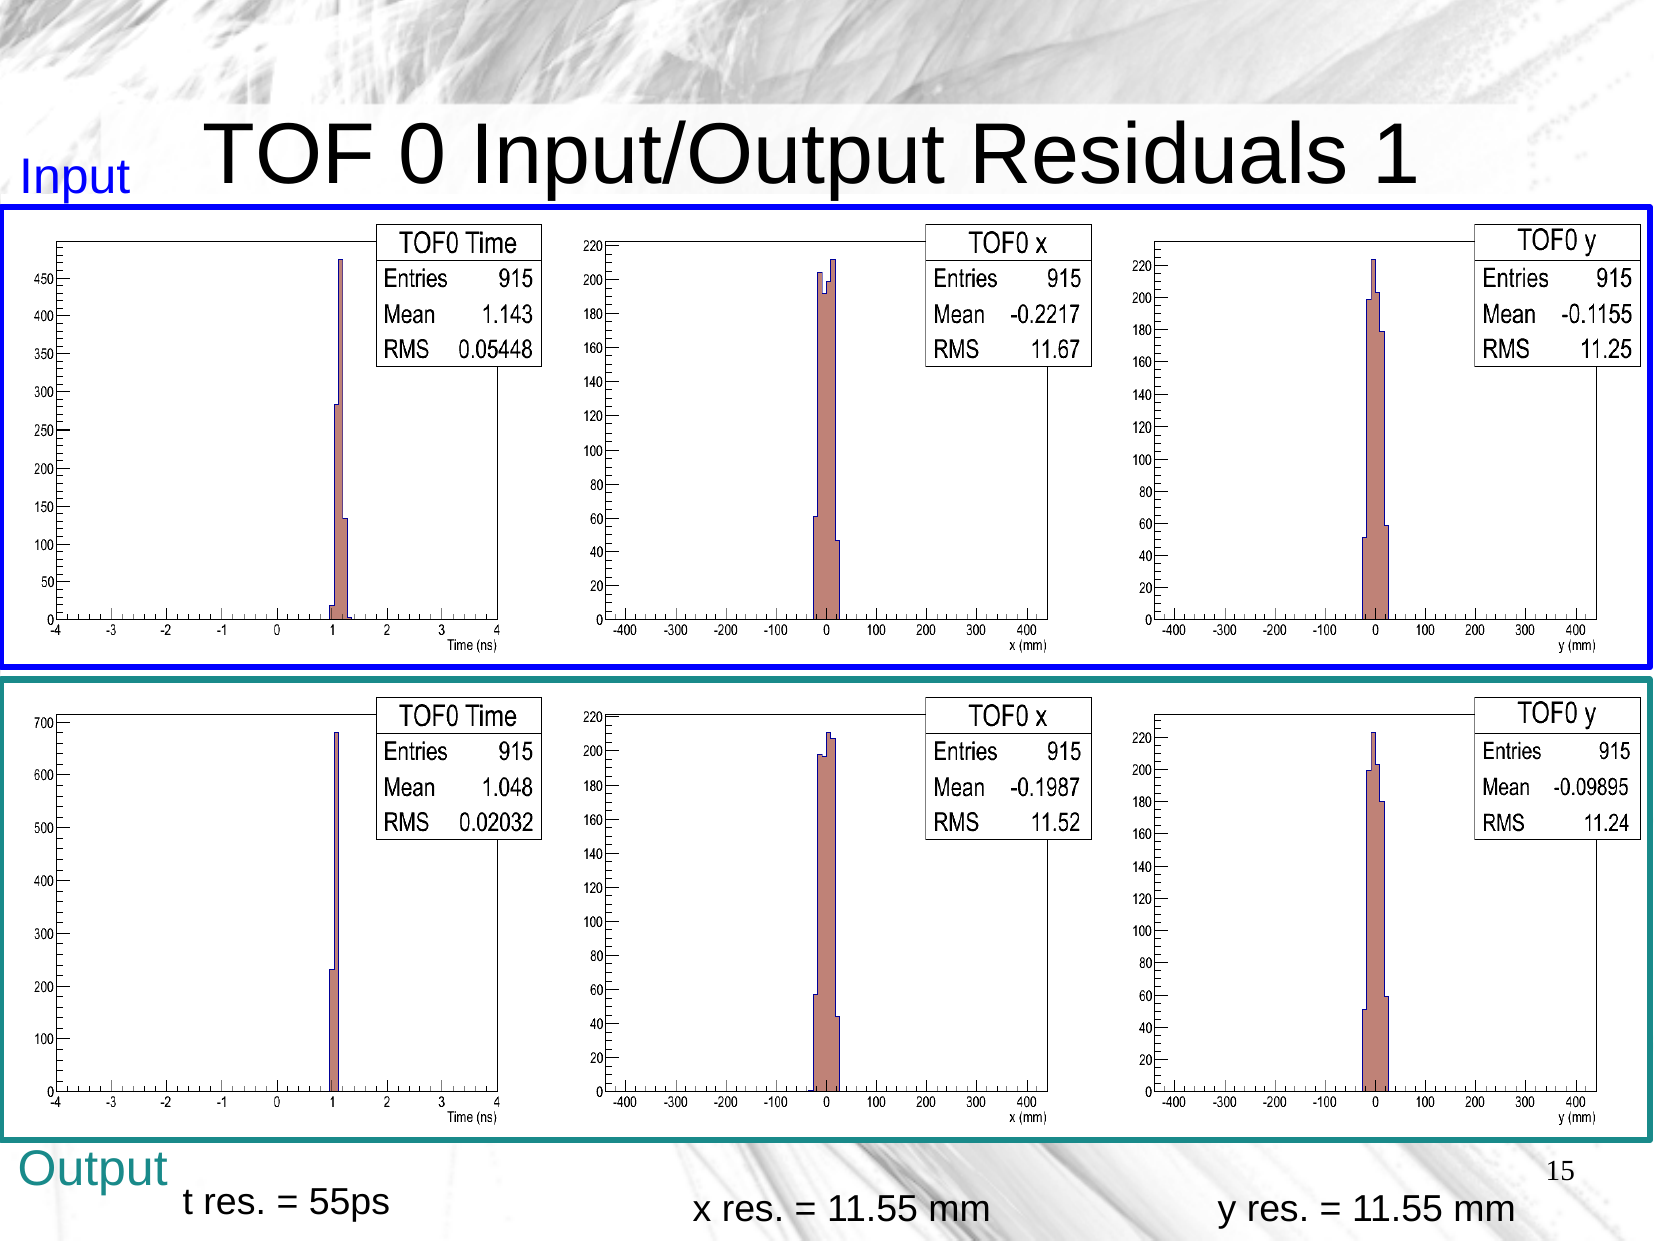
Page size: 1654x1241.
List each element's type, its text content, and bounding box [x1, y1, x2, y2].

title TOF 0 Input/Output Residuals 1 [118, 105, 1506, 202]
text_box Input [1, 138, 197, 204]
picture [4, 210, 1647, 664]
text_box x res. = 11.55 mm [675, 1177, 1021, 1241]
text_box y res. = 11.55 mm [1200, 1177, 1546, 1241]
text_box t res. = 55ps [165, 1170, 421, 1233]
text_box Output [0, 1129, 196, 1206]
picture [4, 683, 1647, 1137]
text_box Input [4, 210, 197, 215]
picture [0, 0, 1654, 1241]
